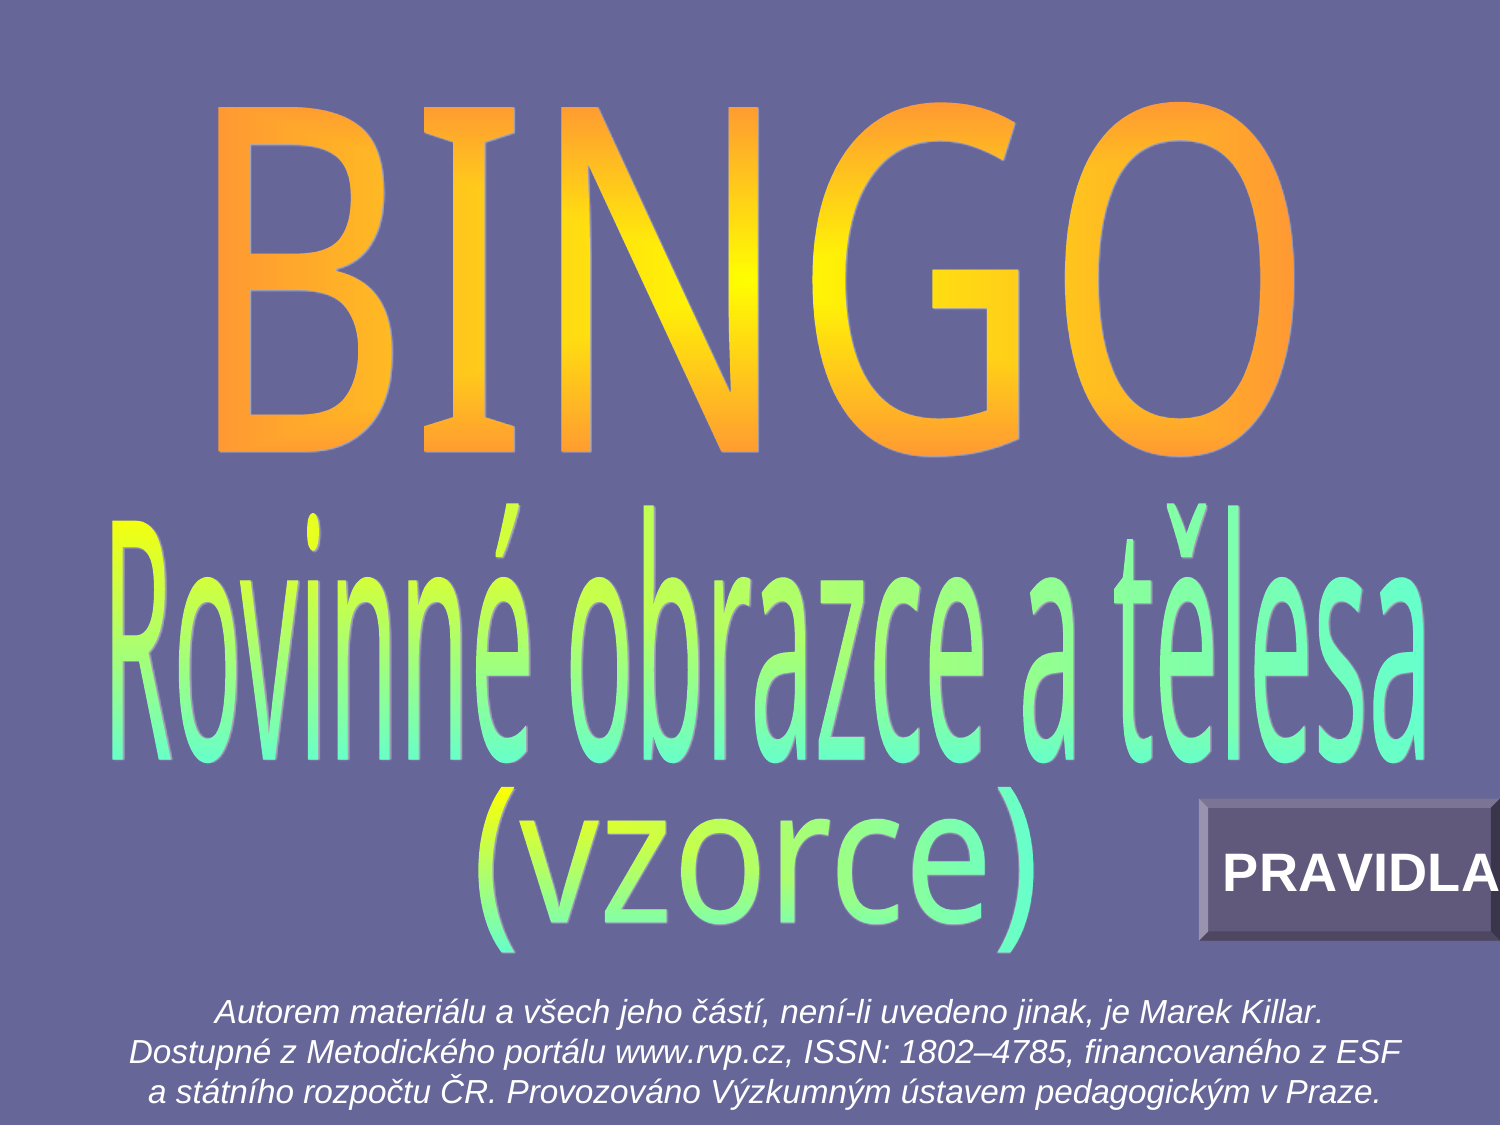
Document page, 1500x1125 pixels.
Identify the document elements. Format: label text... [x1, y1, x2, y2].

text_box (vzorce) [478, 786, 515, 953]
text_box (vzorce) [912, 818, 985, 925]
text_box BINGO [561, 107, 758, 452]
text_box (vzorce) [519, 820, 599, 923]
text_box Rovinné obrazce a tělesa [1159, 576, 1213, 764]
text_box Rovinné obrazce a tělesa [1166, 503, 1206, 557]
text_box Rovinné obrazce a tělesa [1373, 577, 1424, 764]
text_box Rovinné obrazce a tělesa [1023, 577, 1074, 764]
text_box Rovinné obrazce a tělesa [929, 576, 983, 764]
text_box Rovinné obrazce a tělesa [307, 580, 318, 760]
text_box (vzorce) [681, 818, 759, 925]
text_box Rovinné obrazce a tělesa [178, 576, 236, 764]
text_box BINGO [1064, 101, 1294, 457]
text_box Rovinné obrazce a tělesa [874, 576, 920, 764]
text_box BINGO [218, 107, 392, 452]
text_box (vzorce) [837, 818, 900, 925]
text_box (vzorce) [997, 786, 1034, 953]
text_box Rovinné obrazce a tělesa [1228, 505, 1239, 760]
text_box Rovinné obrazce a tělesa [570, 576, 628, 764]
text_box Rovinné obrazce a tělesa [239, 580, 299, 760]
text_box Rovinné obrazce a tělesa [754, 577, 805, 764]
text_box PRAVIDLA [1209, 808, 1490, 931]
text_box BINGO [812, 102, 1019, 457]
text_box Rovinné obrazce a tělesa [495, 503, 519, 557]
text_box PRAVIDLA [1475, 860, 1486, 876]
text_box (vzorce) [604, 820, 667, 923]
text_box Rovinné obrazce a tělesa [714, 576, 751, 760]
text_box Rovinné obrazce a tělesa [475, 576, 529, 764]
text_box Rovinné obrazce a tělesa [112, 520, 171, 760]
text_box Autorem materiálu a všech jeho částí, není-li uvedeno jinak, je Marek Killar. Dostupné z Metodického portálu www.rvp.cz, ISSN: 1802–4785, financovaného z ESF a státního rozpočtu ČR. Provozováno Výzkumným ústavem pedagogickým v Praze. [41, 982, 1500, 1118]
text_box Rovinné obrazce a tělesa [643, 505, 699, 764]
text_box Rovinné obrazce a tělesa [1114, 539, 1152, 764]
text_box Rovinné obrazce a tělesa [408, 576, 461, 760]
text_box Rovinné obrazce a tělesa [1254, 576, 1308, 764]
text_box Rovinné obrazce a tělesa [1318, 576, 1363, 764]
text_box Rovinné obrazce a tělesa [337, 576, 390, 760]
text_box BINGO [424, 107, 514, 452]
text_box (vzorce) [780, 818, 830, 923]
text_box Rovinné obrazce a tělesa [818, 580, 864, 760]
